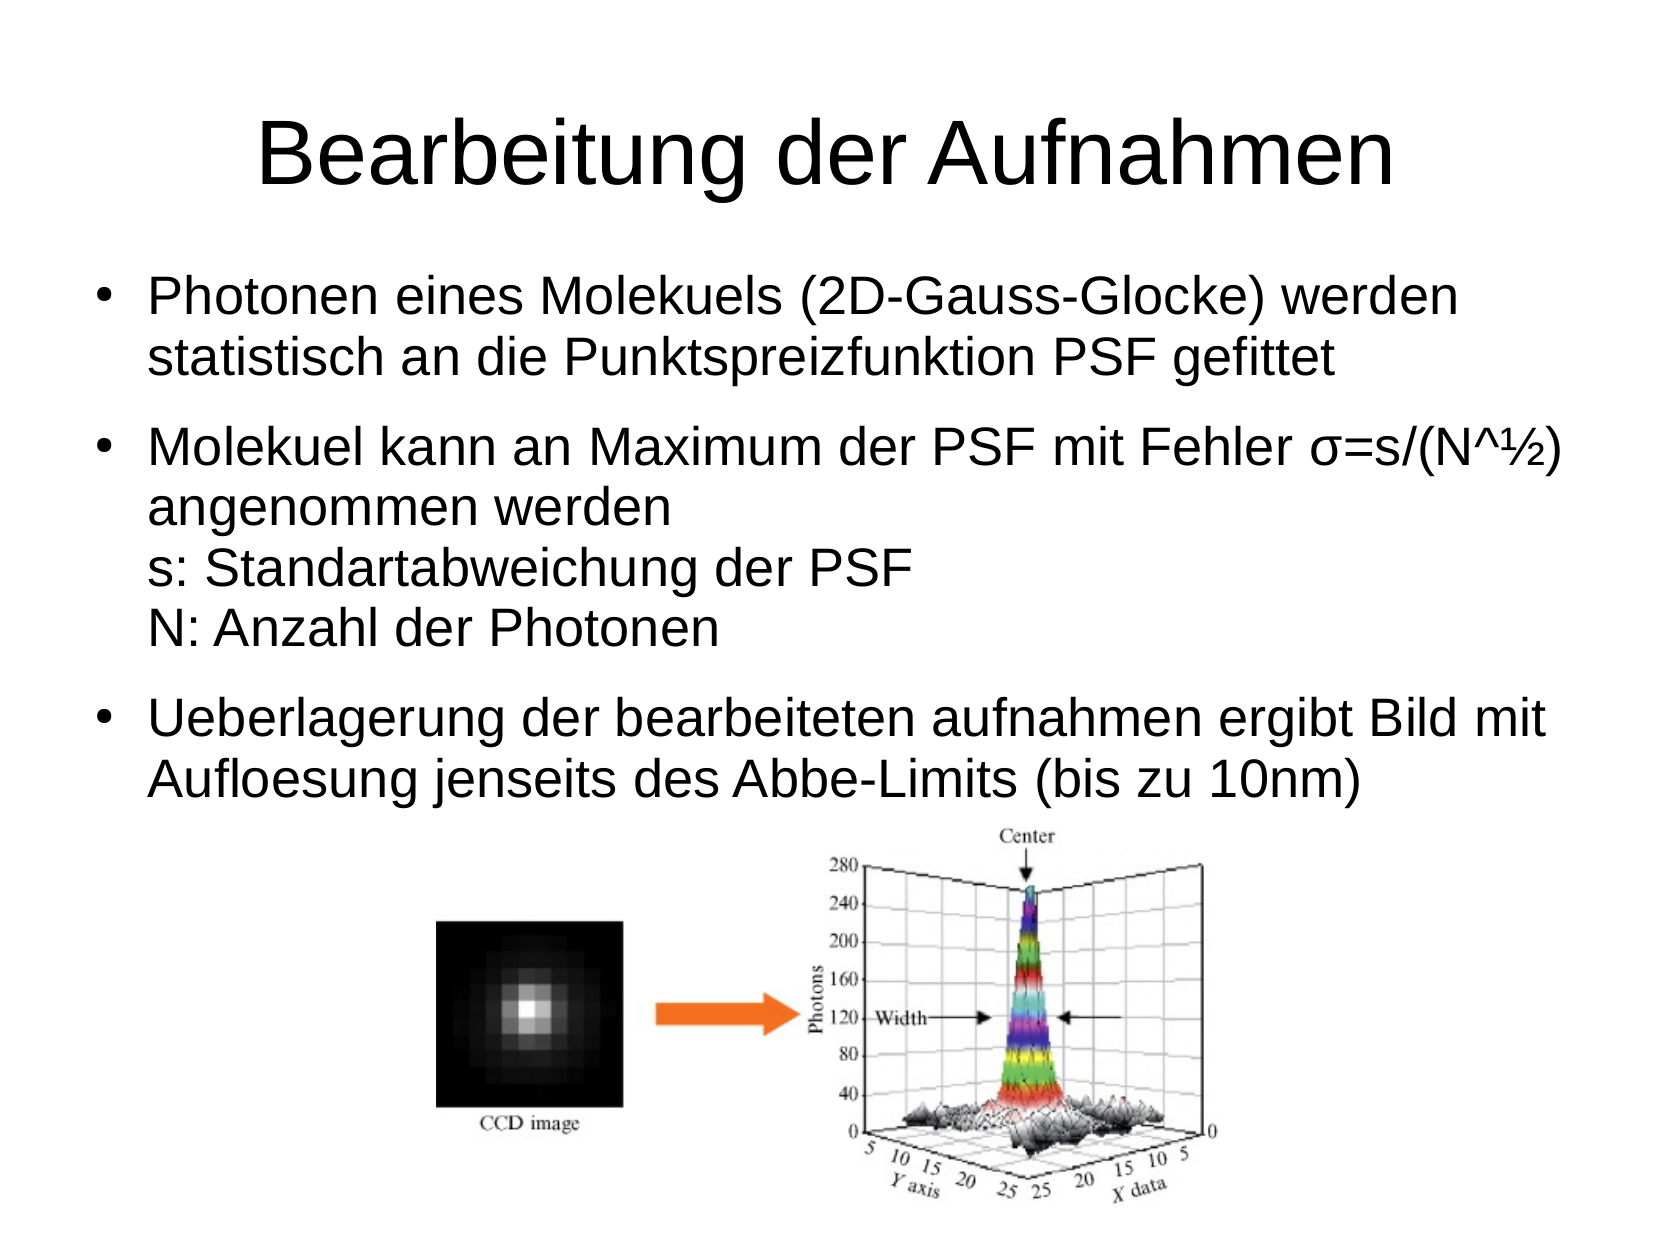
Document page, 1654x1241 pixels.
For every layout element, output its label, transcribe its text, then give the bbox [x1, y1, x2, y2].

picture [436, 826, 1218, 1208]
title Bearbeitung der Aufnahmen [82, 49, 1571, 257]
list Photonen eines Molekuels (2D-Gauss-Glocke) werden statistisch an die Punktspreizfunktion PSF gefittet Molekuel kann an Maximum der PSF mit Fehler σ=s/(N^½) angenommen werden s: Standartabweichung der PSF N: Anzahl der Photonen Ueberlagerung der bearbeiteten aufnahmen ergibt Bild mit Aufloesung jenseits des Abbe-Limits (bis zu 10nm) [76, 265, 1565, 1085]
